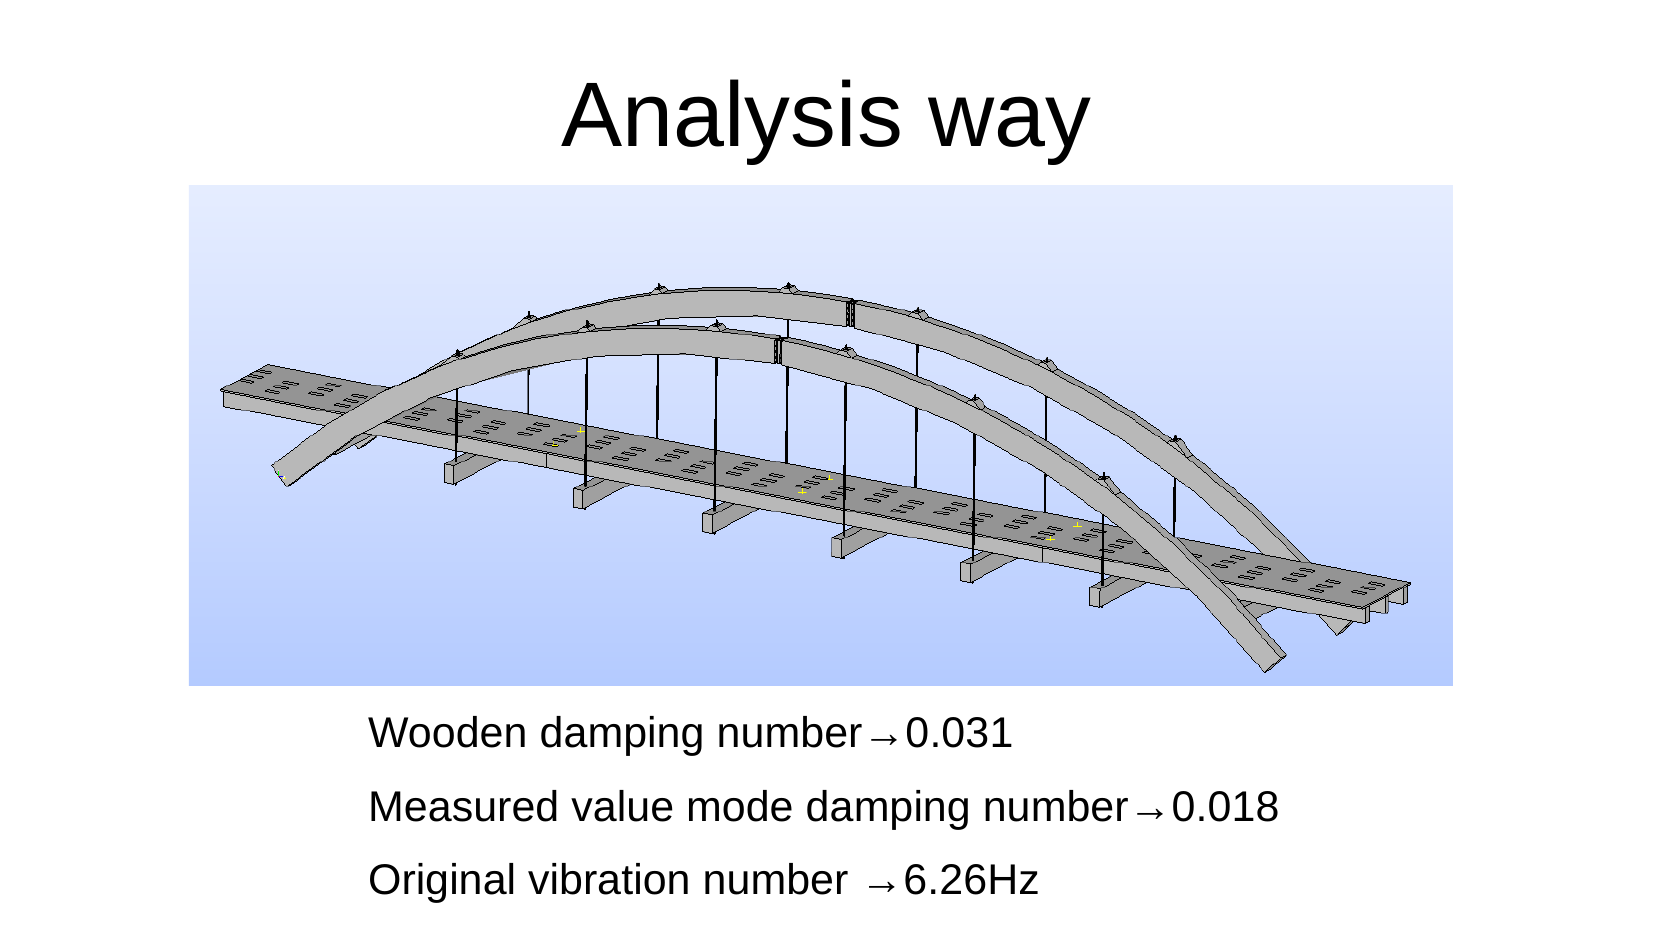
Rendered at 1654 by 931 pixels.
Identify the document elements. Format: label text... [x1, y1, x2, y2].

title Analysis way [82, 37, 1571, 193]
picture [188, 185, 1453, 686]
list Wooden damping number→0.031 Measured value mode damping number→0.018 Original vibration number →6.26Hz [307, 708, 1359, 907]
